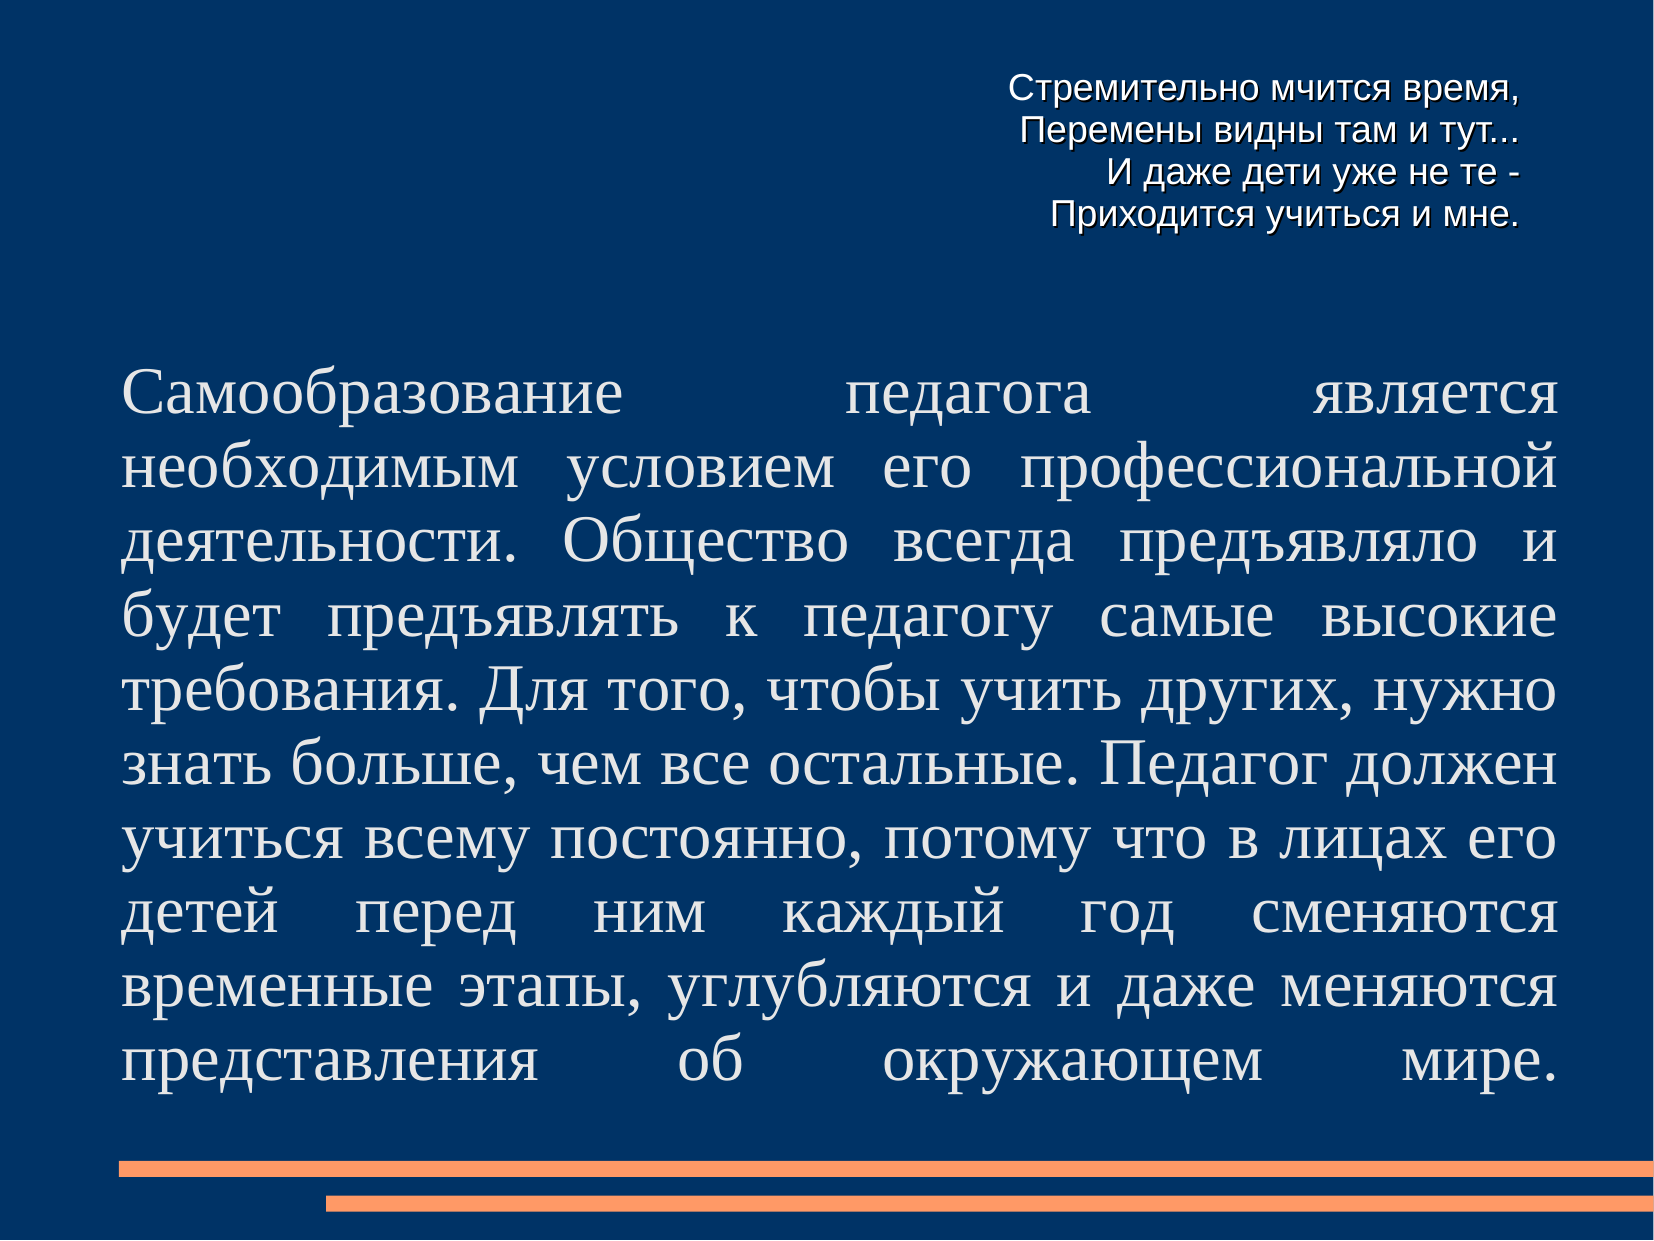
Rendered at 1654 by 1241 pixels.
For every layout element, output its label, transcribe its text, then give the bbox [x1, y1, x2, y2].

text_box Стремительно мчится время, Перемены видны там и тут... И даже дети уже не те - Приходится учиться и мне. [885, 59, 1536, 325]
list Cамообразование педагога является необходимым условием его профессиональной деятельности. Общество всегда предъявляло и будет предъявлять к педагогу самые высокие требования. Для того, чтобы учить других, нужно знать больше, чем все остальные. Педагог должен учиться всему постоянно, потому что в лицах его детей перед ним каждый год сменяются временные этапы, углубляются и даже меняются представления об окружающем мире. [121, 354, 1561, 1152]
title [123, 29, 1536, 237]
